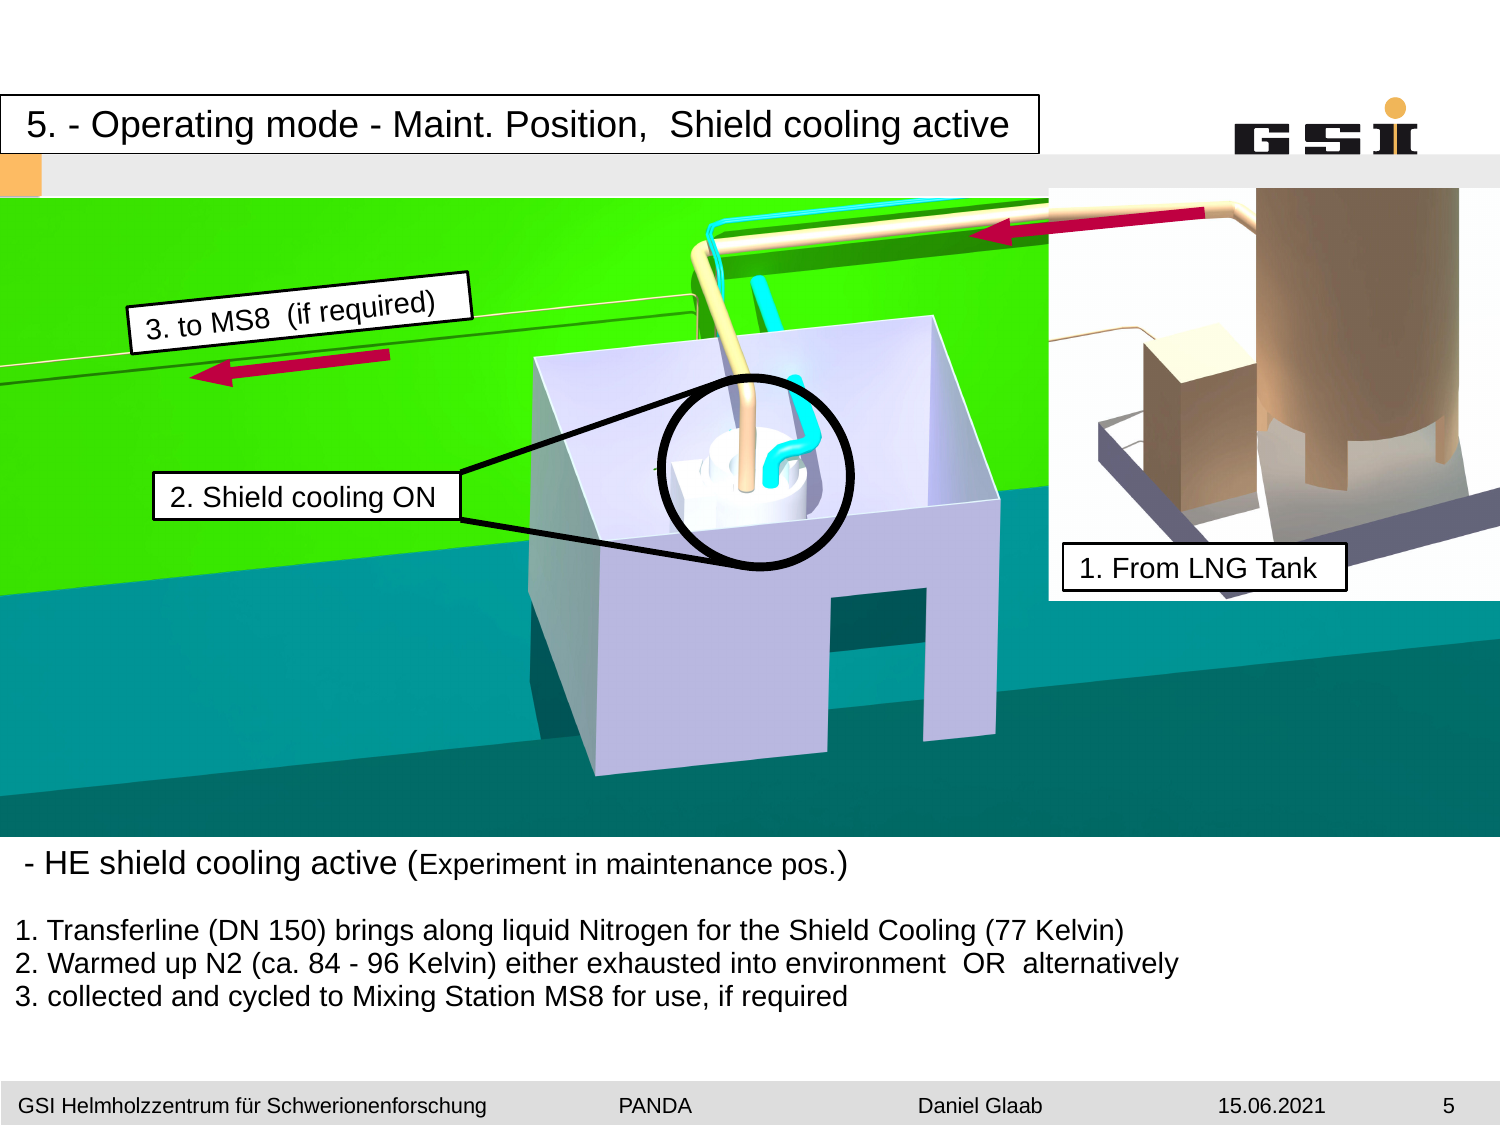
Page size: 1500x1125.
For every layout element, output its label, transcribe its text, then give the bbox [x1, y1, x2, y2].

text_box 1. From LNG Tank [1062, 543, 1347, 591]
picture [1233, 95, 1419, 154]
text_box 3. to MS8 (if required) [126, 271, 473, 354]
text_box GSI Helmholzzentrum für Schwerionenforschung PANDA Daniel Glaab 15.06.2021 5 [3, 1086, 1489, 1125]
text_box [0, 1080, 1500, 1125]
text_box - HE shield cooling active (Experiment in maintenance pos.) 1. Transferline (DN 150) brings along liquid Nitrogen for the Shield Cooling (77 Kelvin) 2. Warmed up N2 (ca. 84 - 96 Kelvin) either exhausted into environment OR alternatively 3. collected and cycled to Mixing Station MS8 for use, if required [0, 836, 1497, 1028]
picture [0, 188, 1500, 837]
text_box 2. Shield cooling ON [153, 472, 461, 520]
text_box 5. - Operating mode - Maint. Position, Shield cooling active [0, 94, 1040, 154]
